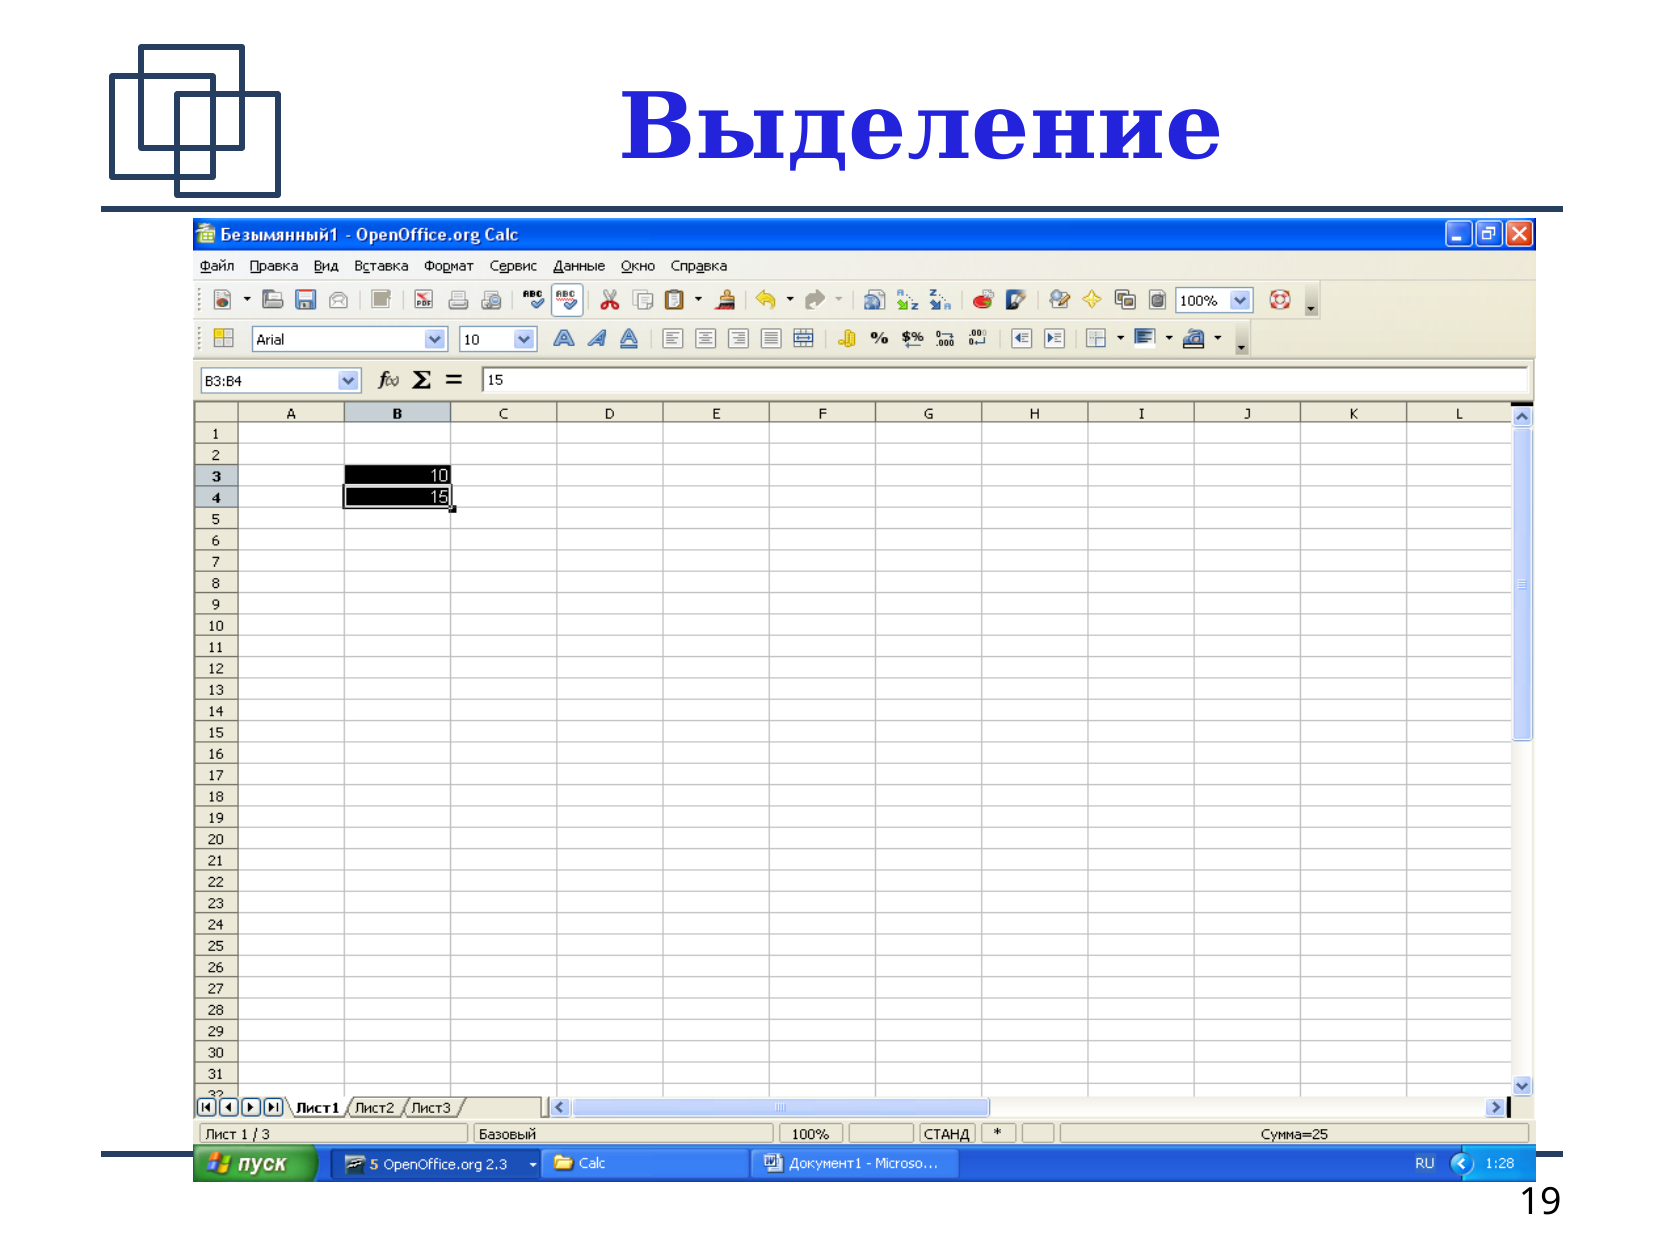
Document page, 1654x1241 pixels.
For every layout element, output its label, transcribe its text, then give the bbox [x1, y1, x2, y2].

picture [193, 218, 1536, 1182]
text_box Выделение [590, 74, 1252, 178]
